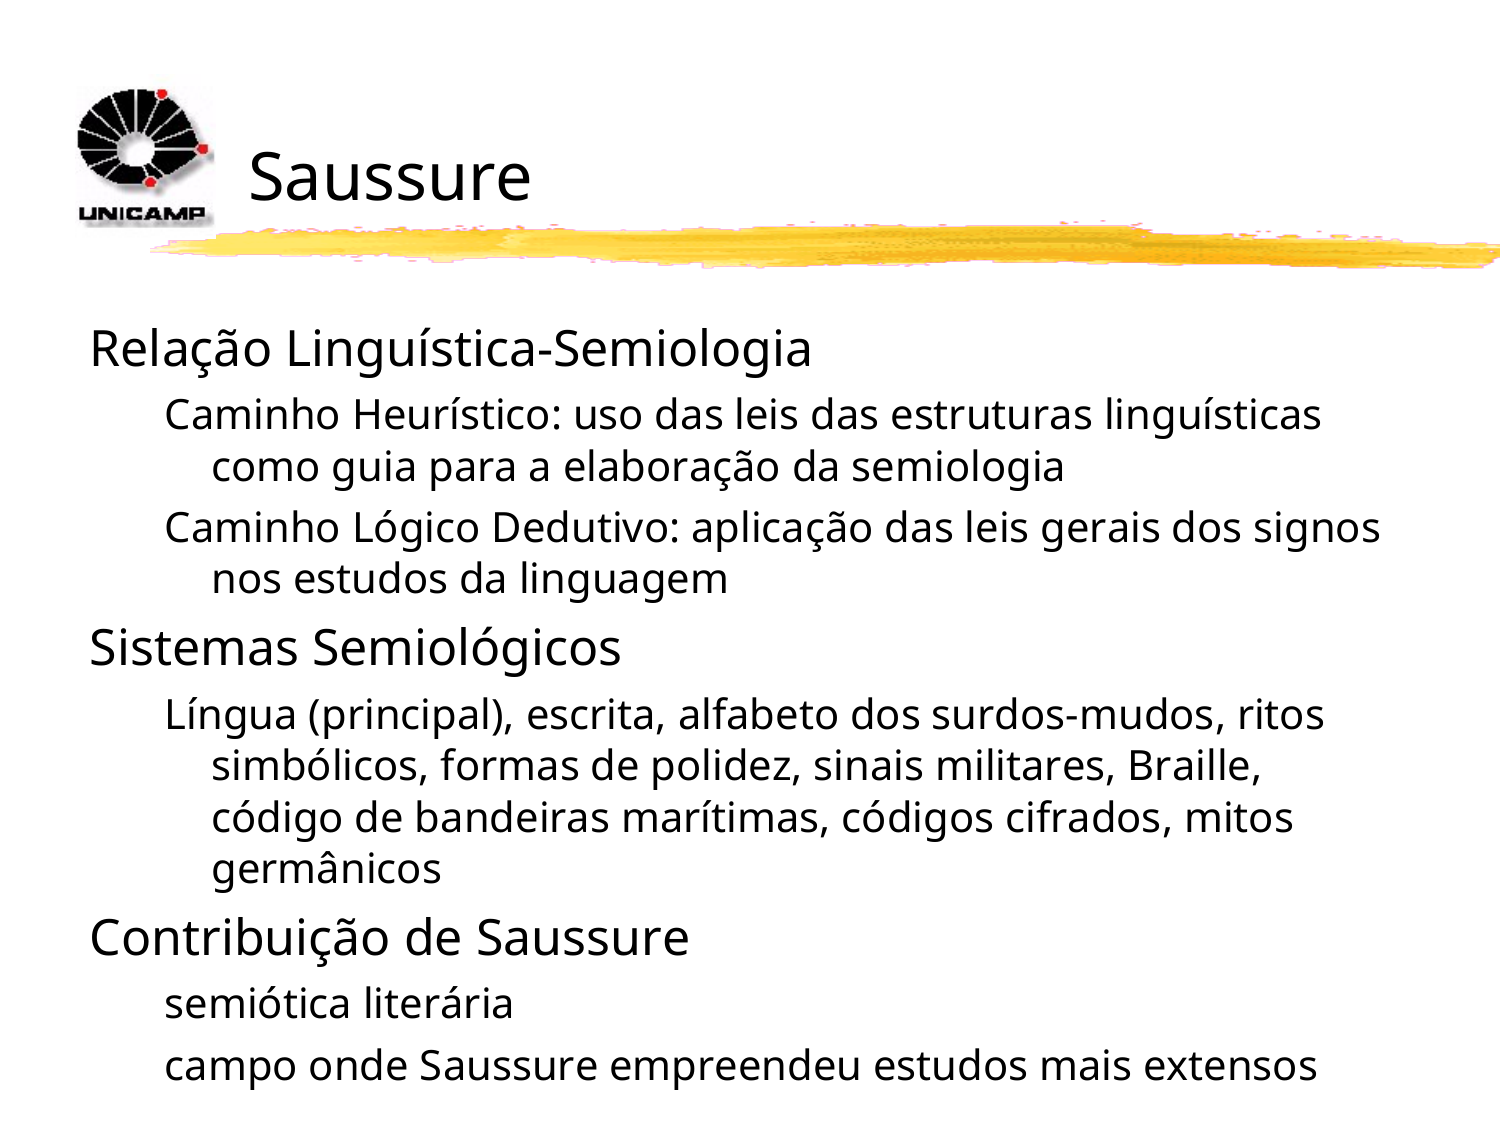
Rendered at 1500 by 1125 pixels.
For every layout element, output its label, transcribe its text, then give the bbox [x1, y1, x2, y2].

picture [75, 74, 1500, 279]
title Saussure [233, 37, 1434, 225]
list Relação Linguística-Semiologia Caminho Heurístico: uso das leis das estruturas linguísticas como guia para a elaboração da semiologia Caminho Lógico Dedutivo: aplicação das leis gerais dos signos nos estudos da linguagem Sistemas Semiológicos Língua (principal), escrita, alfabeto dos surdos-mudos, ritos simbólicos, formas de polidez, sinais militares, Braille, código de bandeiras marítimas, códigos cifrados, mitos germânicos Contribuição de Saussure semiótica literária campo onde Saussure empreendeu estudos mais extensos [74, 309, 1417, 994]
